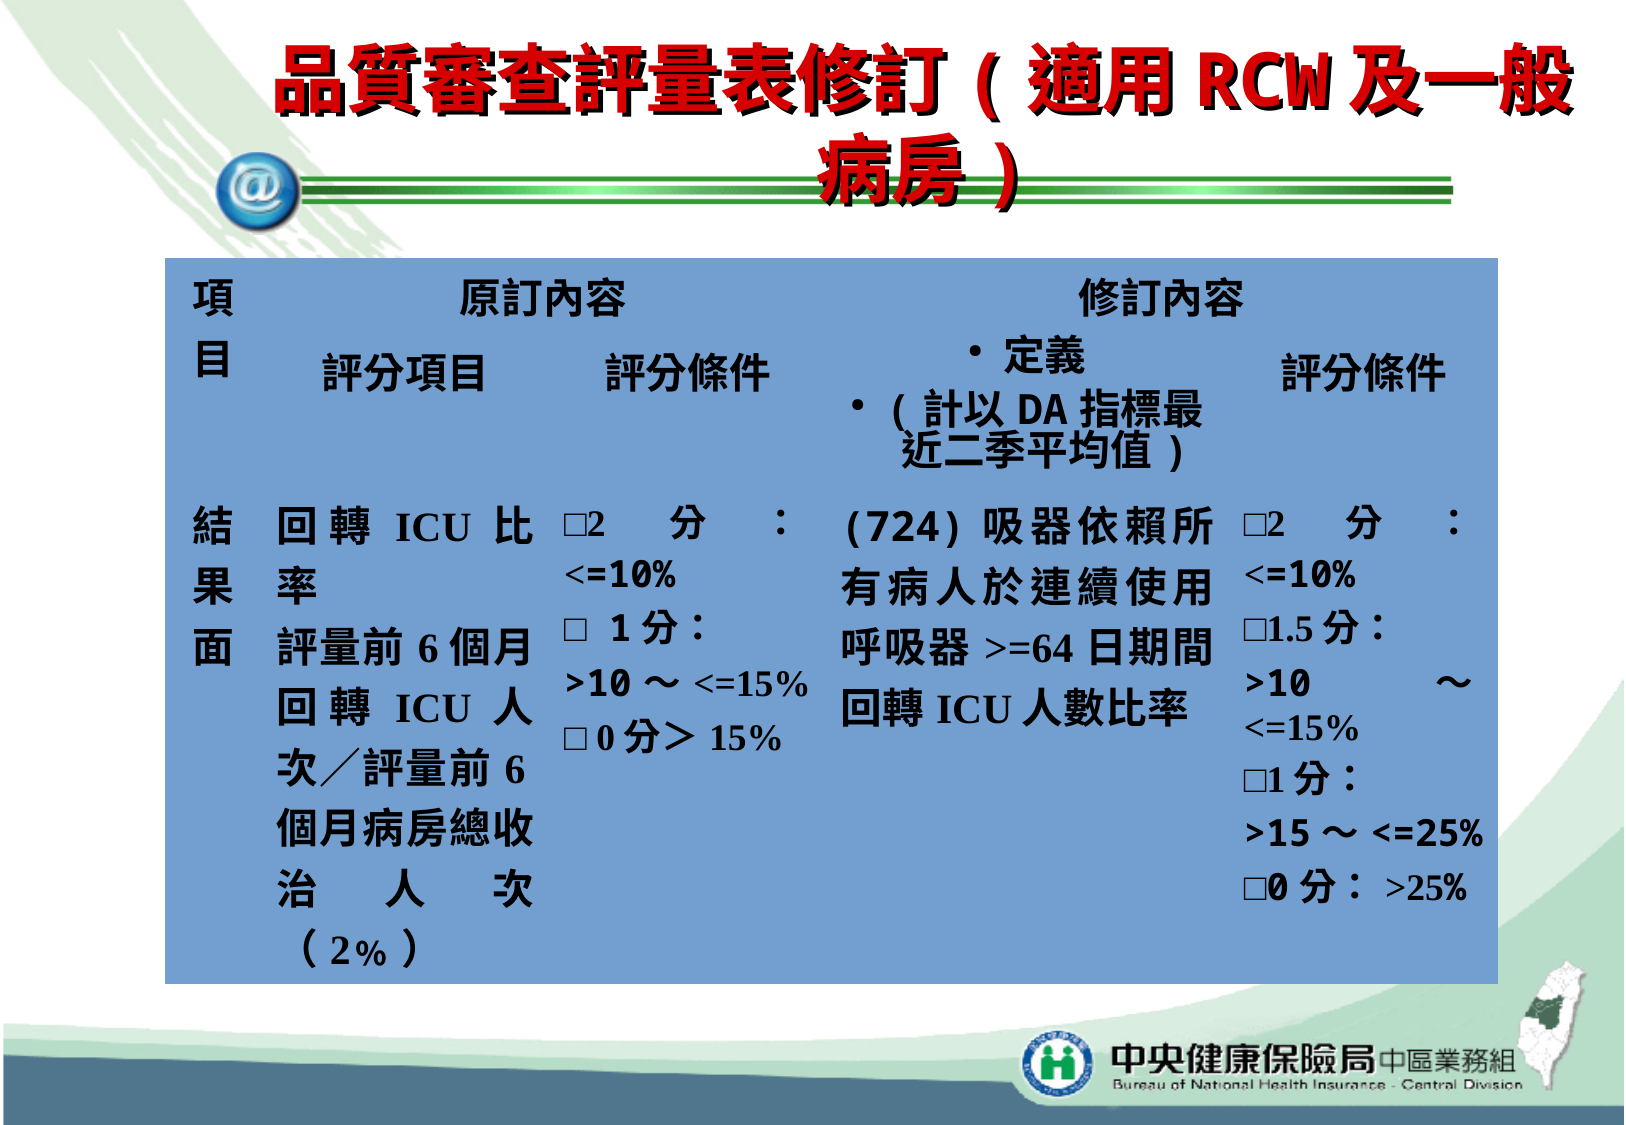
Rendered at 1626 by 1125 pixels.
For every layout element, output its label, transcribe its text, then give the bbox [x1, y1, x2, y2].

title 品質審查評量表修訂(適用RCW及一般病房) [222, 23, 1622, 211]
table_header 原訂內容 [261, 258, 826, 333]
table_cell 評分條件 [1229, 333, 1498, 486]
table_cell □2分：<=10% □ 1分： >10～<=15% □ 0分＞15% [549, 486, 826, 984]
table_cell 評分條件 [549, 333, 826, 486]
table_cell 定義 (計以DA指標最近二季平均值) [826, 333, 1229, 486]
table_cell 結 果 面 [165, 486, 261, 984]
table_cell (724)吸器依賴所有病人於連續使用呼吸器>=64日期間回轉ICU人數比率 [826, 486, 1229, 984]
table_cell □2分：<=10% □1.5分： >10～<=15% □1分： >15～<=25% □0分：>25% [1229, 486, 1498, 984]
table_header 項目 [165, 258, 261, 486]
table_header 修訂內容 [826, 258, 1498, 333]
table_cell 回轉ICU比率 評量前6個月回轉ICU人次／評量前6個月病房總收治人次（2﹪） [261, 486, 549, 984]
table_cell 評分項目 [261, 333, 549, 486]
